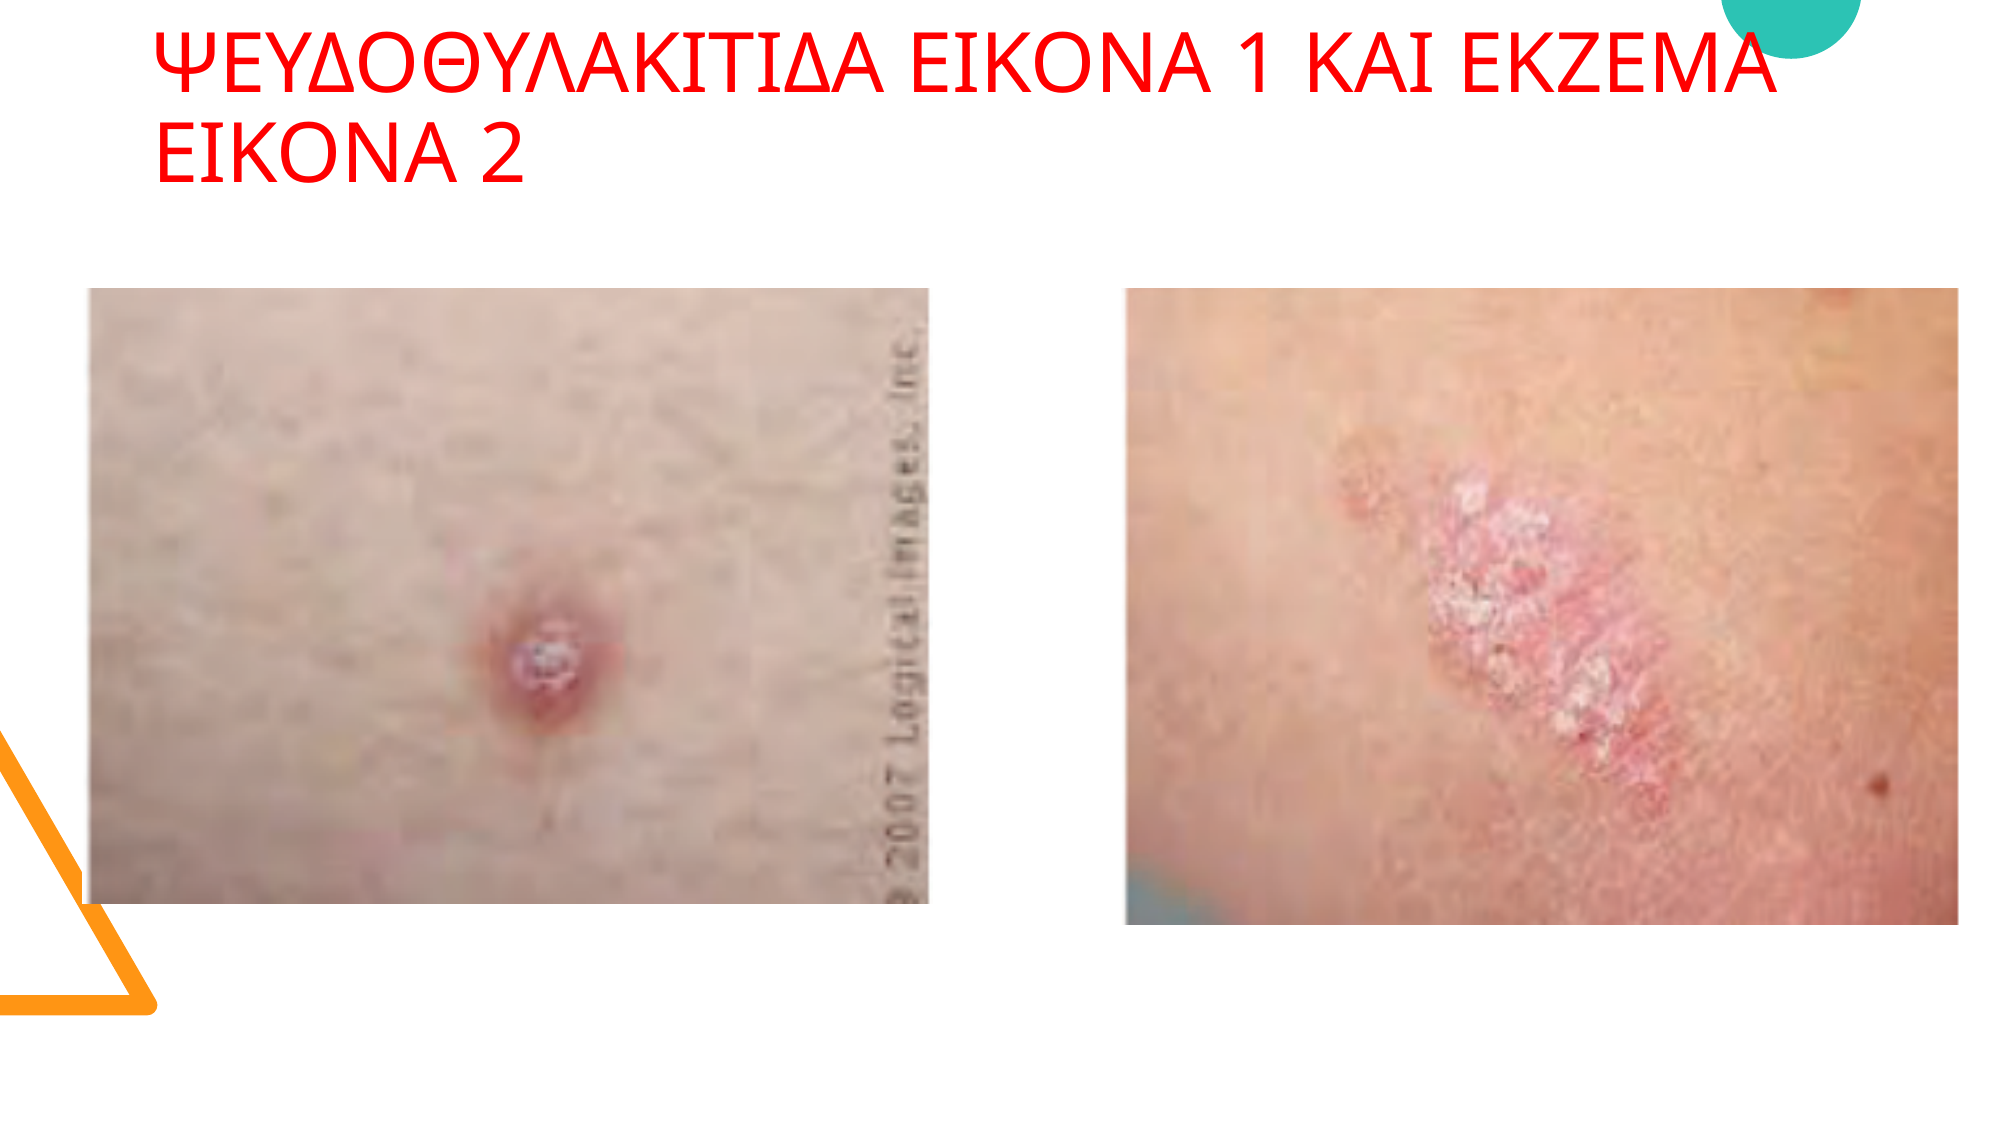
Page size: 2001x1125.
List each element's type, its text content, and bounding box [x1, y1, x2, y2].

title ΨΕΥΔΟΘΥΛΑΚΙΤΙΔΑ ΕΙΚΟΝΑ 1 ΚΑΙ ΕΚΖΕΜΑ ΕΙΚΟΝΑ 2 [137, 0, 1972, 222]
picture [1121, 288, 1972, 925]
picture [82, 288, 933, 904]
